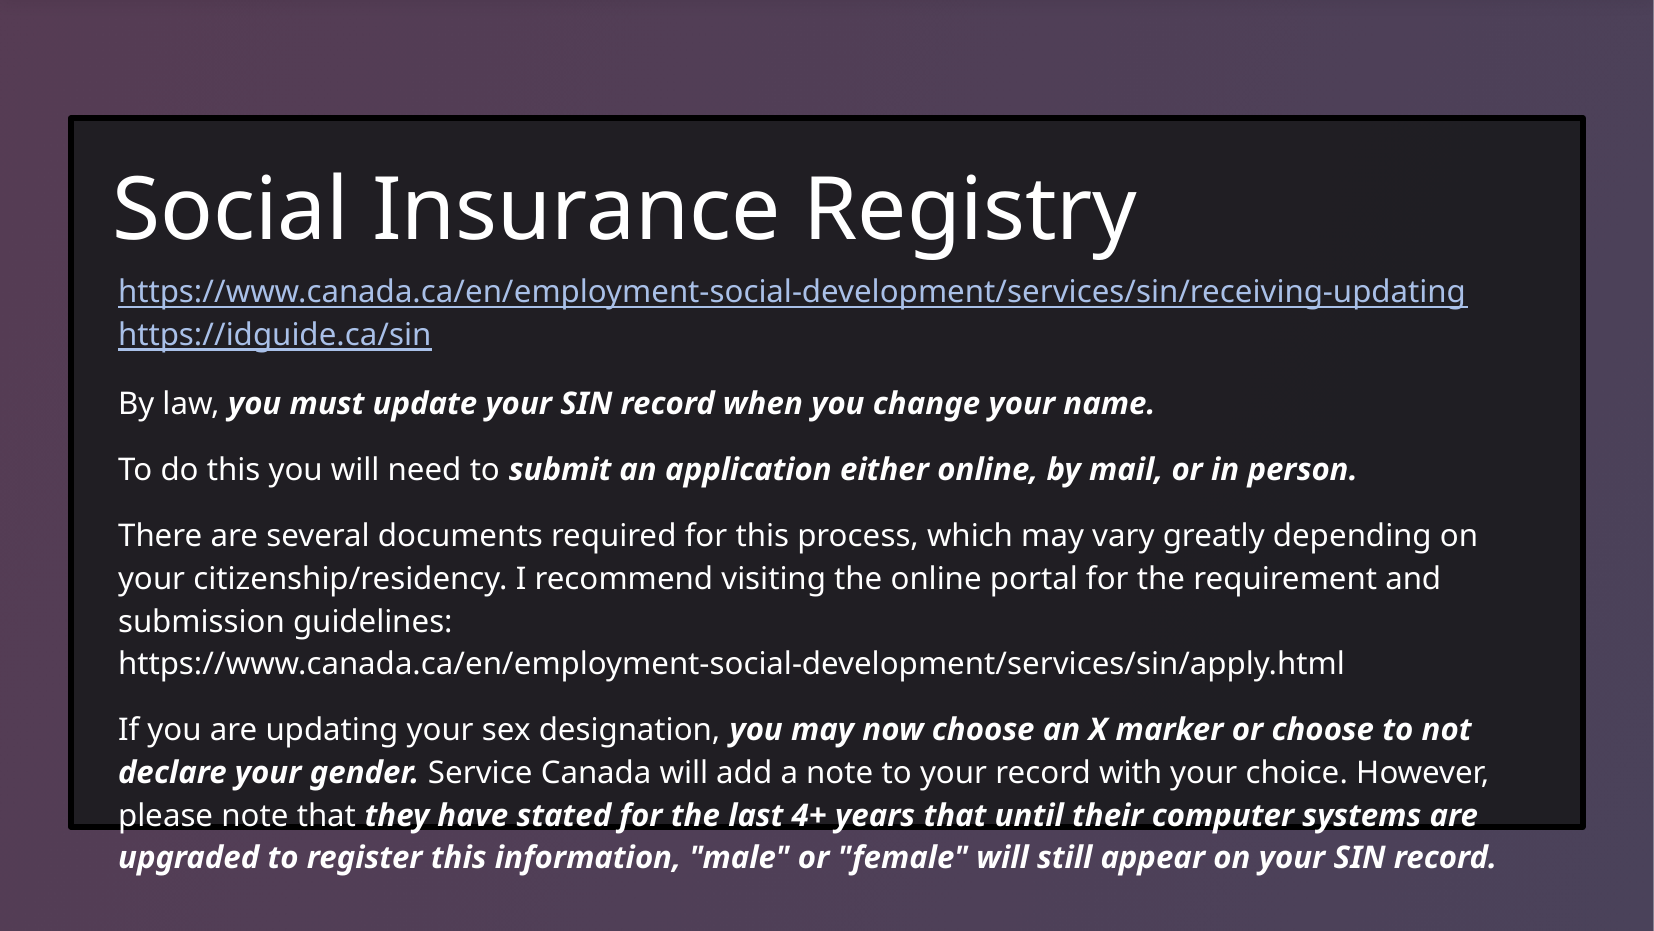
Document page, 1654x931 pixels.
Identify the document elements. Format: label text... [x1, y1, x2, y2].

title Social Insurance Registry [112, 153, 1223, 259]
text_box [70, 118, 1583, 827]
text_box [1219, 812, 1226, 823]
text_box [123, 811, 133, 824]
subtitle https://www.canada.ca/en/employment-social-development/services/sin/receiving-updating https://idguide.ca/sin [118, 269, 1506, 355]
text_box By law, you must update your SIN record when you change your name. To do this you will need to submit an application either online, by mail, or in person. There are several documents required for this process, which may vary greatly depending on your citizenship/residency. I recommend visiting the online portal for the requirement and submission guidelines: https://www.canada.ca/en/employment-social-development/services/sin/apply.html If you are updating your sex designation, you may now choose an X marker or choose to not declare your gender. Service Canada will add a note to your record with your choice. However, please note that they have stated for the last 4+ years that until their computer systems are upgraded to register this information, "male" or "female" will still appear on your SIN record. [118, 381, 1506, 759]
picture [0, 0, 1654, 931]
